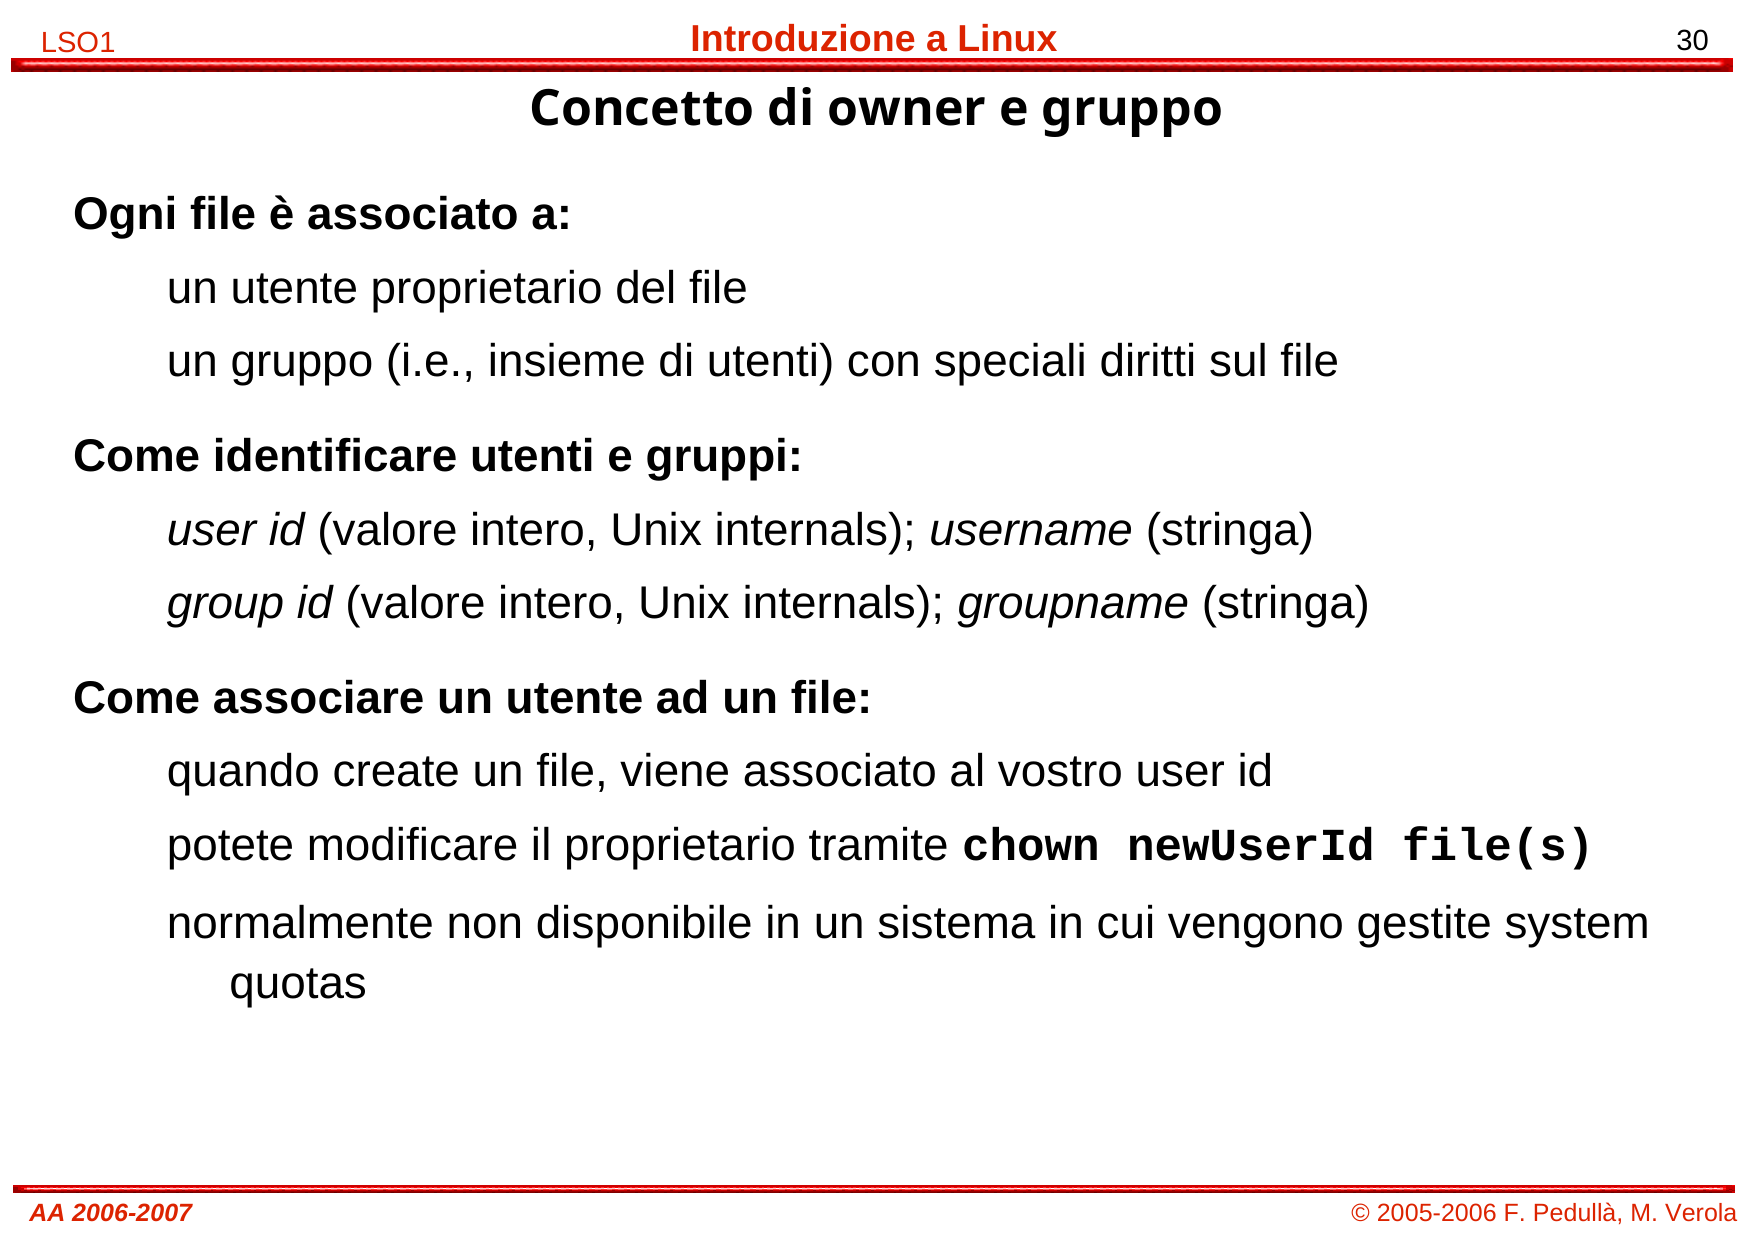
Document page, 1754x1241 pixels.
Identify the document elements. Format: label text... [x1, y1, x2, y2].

list Ogni file è associato a: un utente proprietario del file un gruppo (i.e., insieme di utenti) con speciali diritti sul file Come identificare utenti e gruppi: user id (valore intero, Unix internals); username (stringa) group id (valore intero, Unix internals); groupname (stringa) Come associare un utente ad un file: quando create un file, viene associato al vostro user id potete modificare il proprietario tramite chown newUserId file(s) normalmente non disponibile in un sistema in cui vengono gestite system quotas [58, 177, 1696, 1083]
picture [13, 1185, 1735, 1193]
title Concetto di owner e gruppo [490, 60, 1264, 156]
picture [11, 58, 1733, 72]
